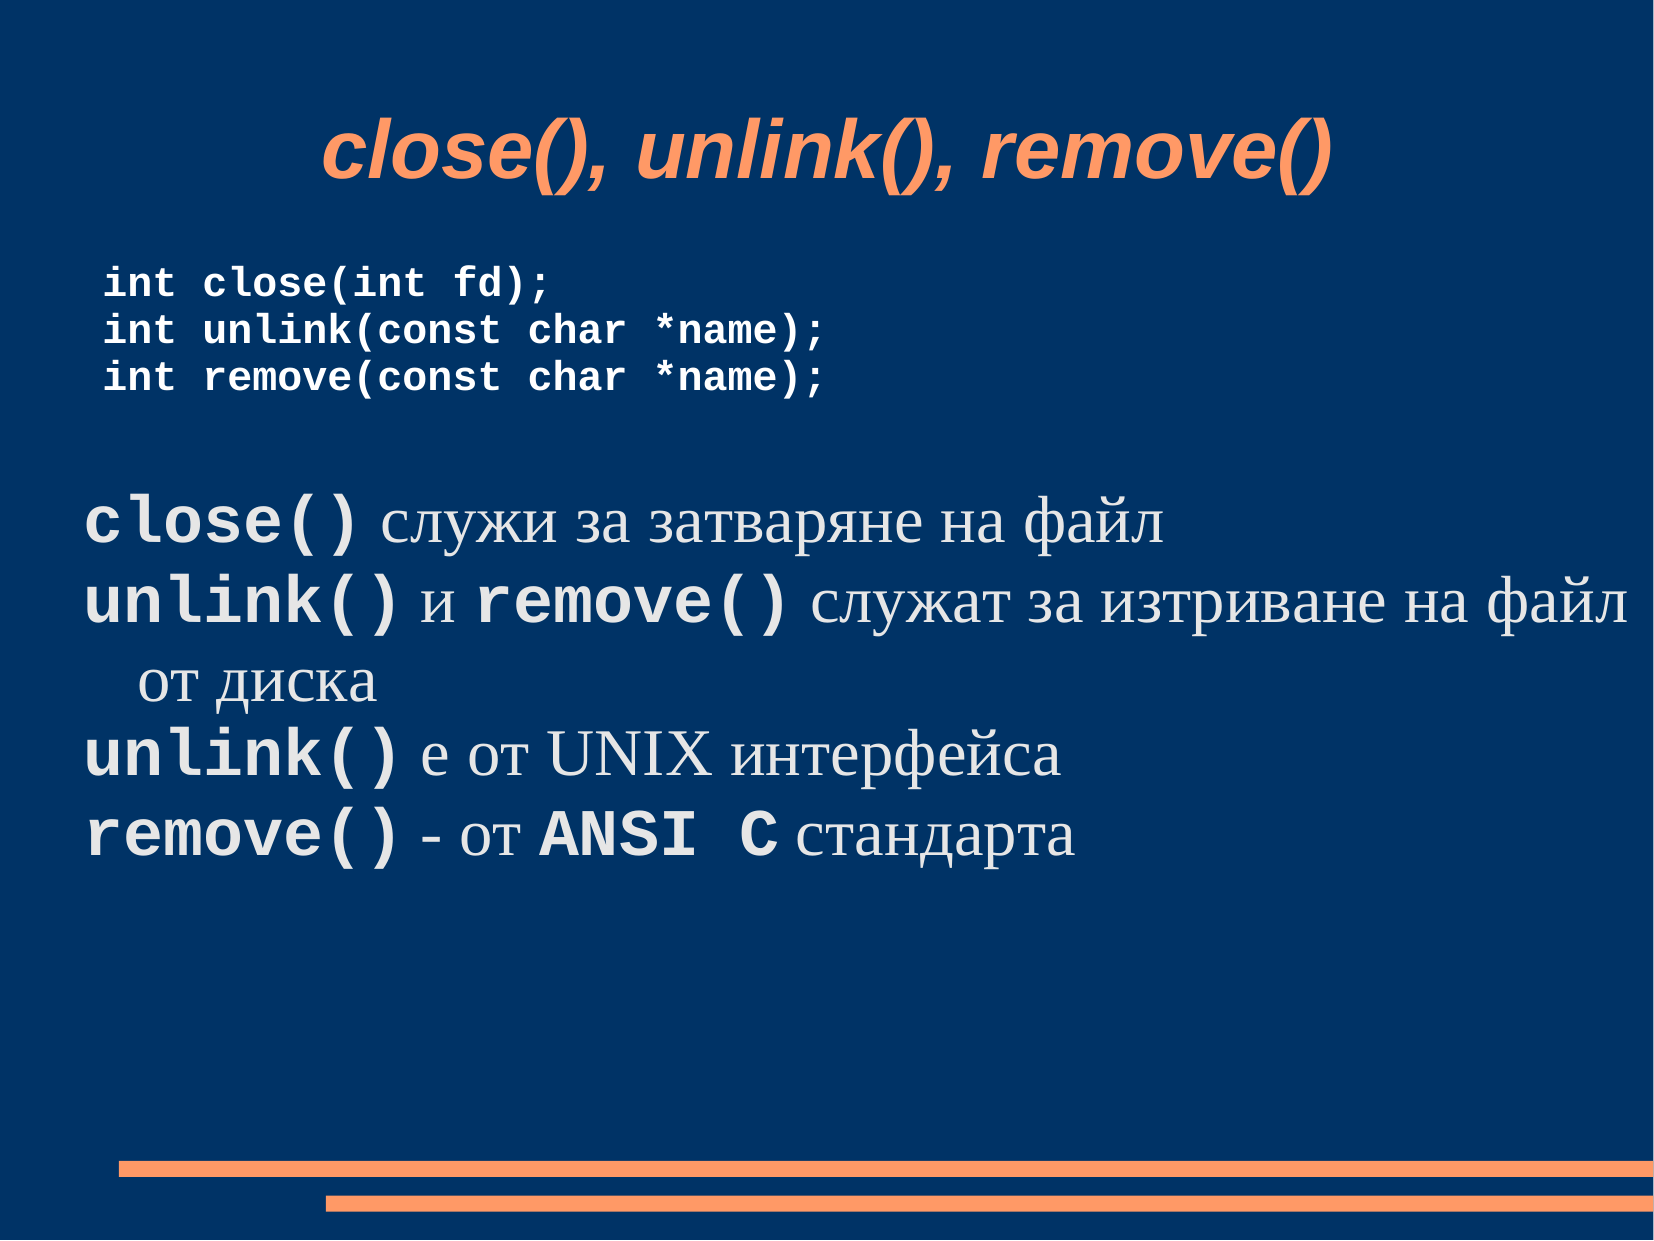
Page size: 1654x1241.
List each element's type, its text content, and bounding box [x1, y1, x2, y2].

list close() служи за затваряне на файл unlink() и remove() служат за изтриване на файл от диска unlink() е от UNIX интерфейса remove() - от ANSI C стандарта [66, 482, 1646, 1173]
text_box int close(int fd); int unlink(const char *name); int remove(const char *name); [87, 254, 1523, 460]
title close(), unlink(), remove() [121, 46, 1534, 254]
